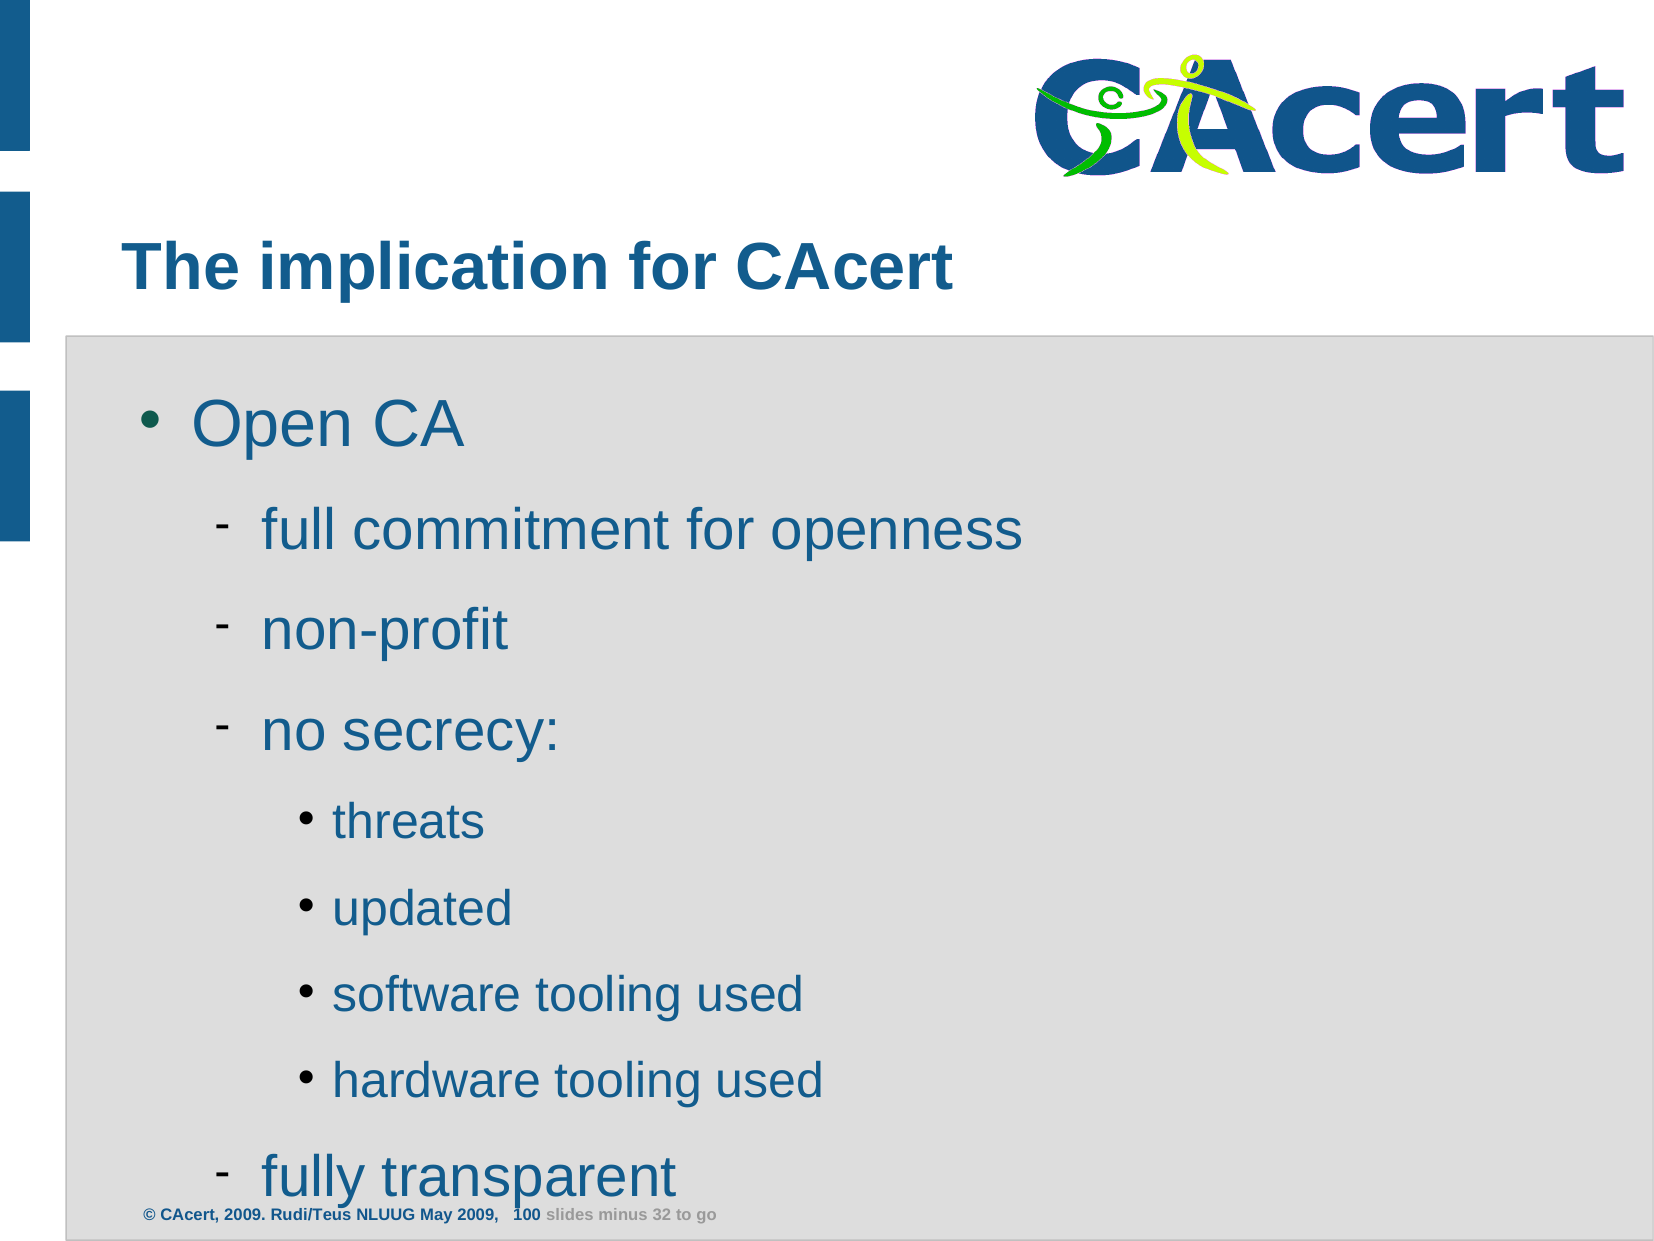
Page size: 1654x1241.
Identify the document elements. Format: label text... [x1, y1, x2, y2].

picture [1033, 53, 1625, 178]
list Open CA full commitment for openness non-profit no secrecy: threats updated software tooling used hardware tooling used fully transparent [121, 344, 1594, 1238]
title The implication for CAcert [121, 177, 1533, 315]
